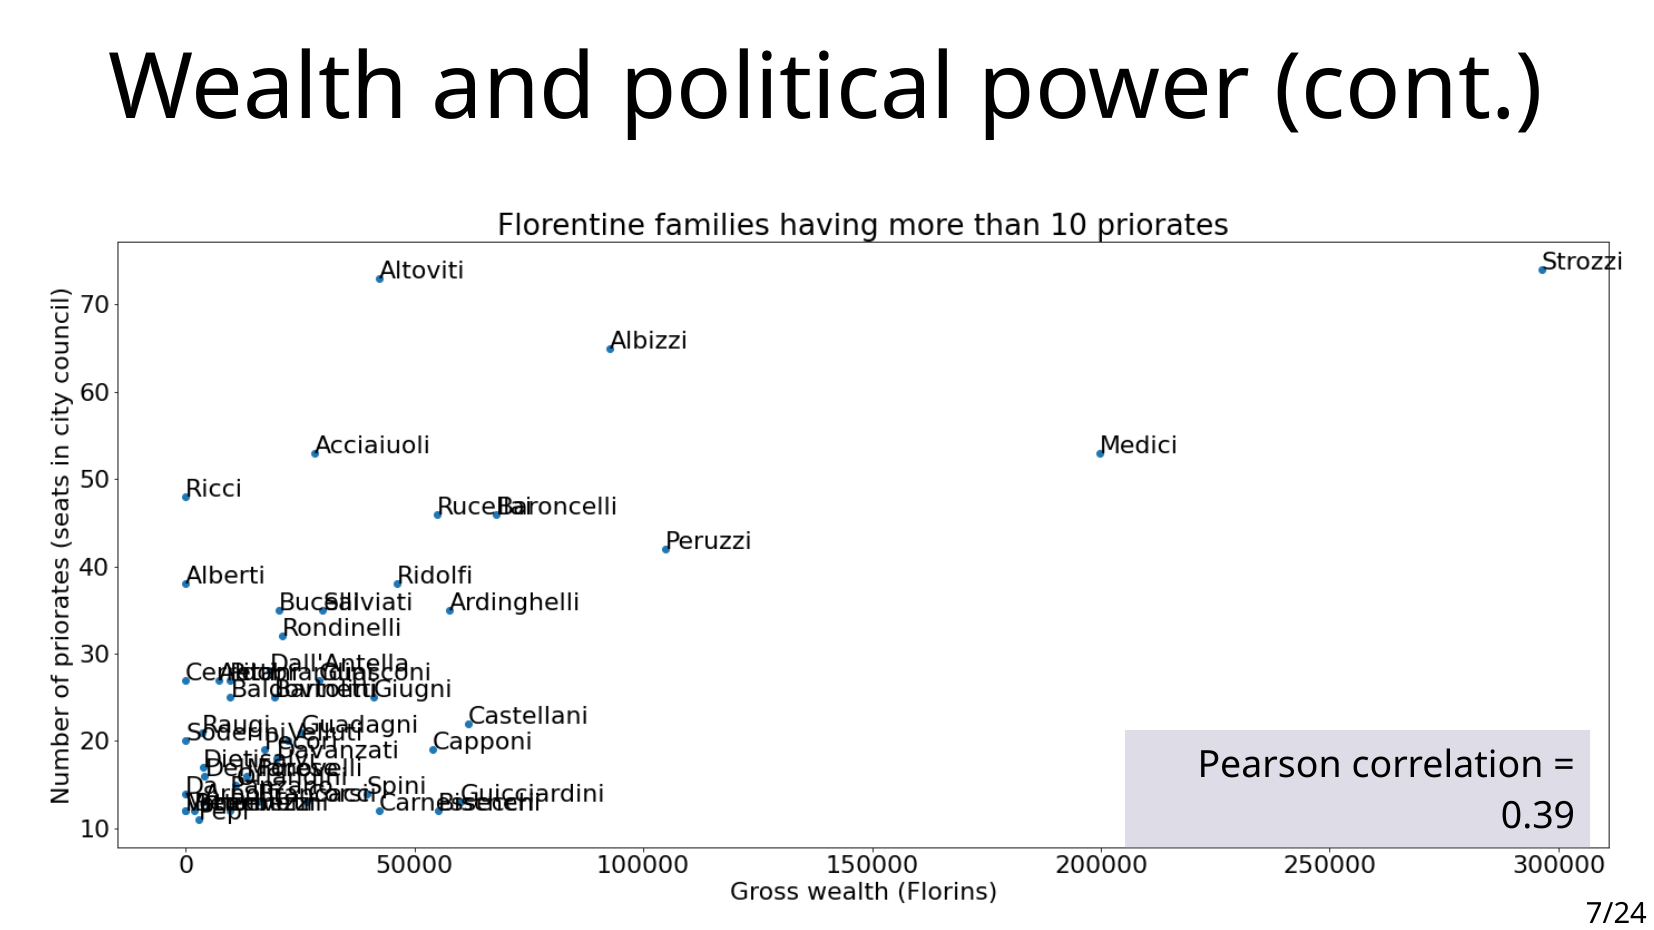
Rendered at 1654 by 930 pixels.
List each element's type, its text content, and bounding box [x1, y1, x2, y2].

text_box Pearson correlation = 0.39 [1125, 730, 1591, 811]
picture [44, 205, 1631, 912]
title Wealth and political power (cont.) [82, 1, 1571, 166]
